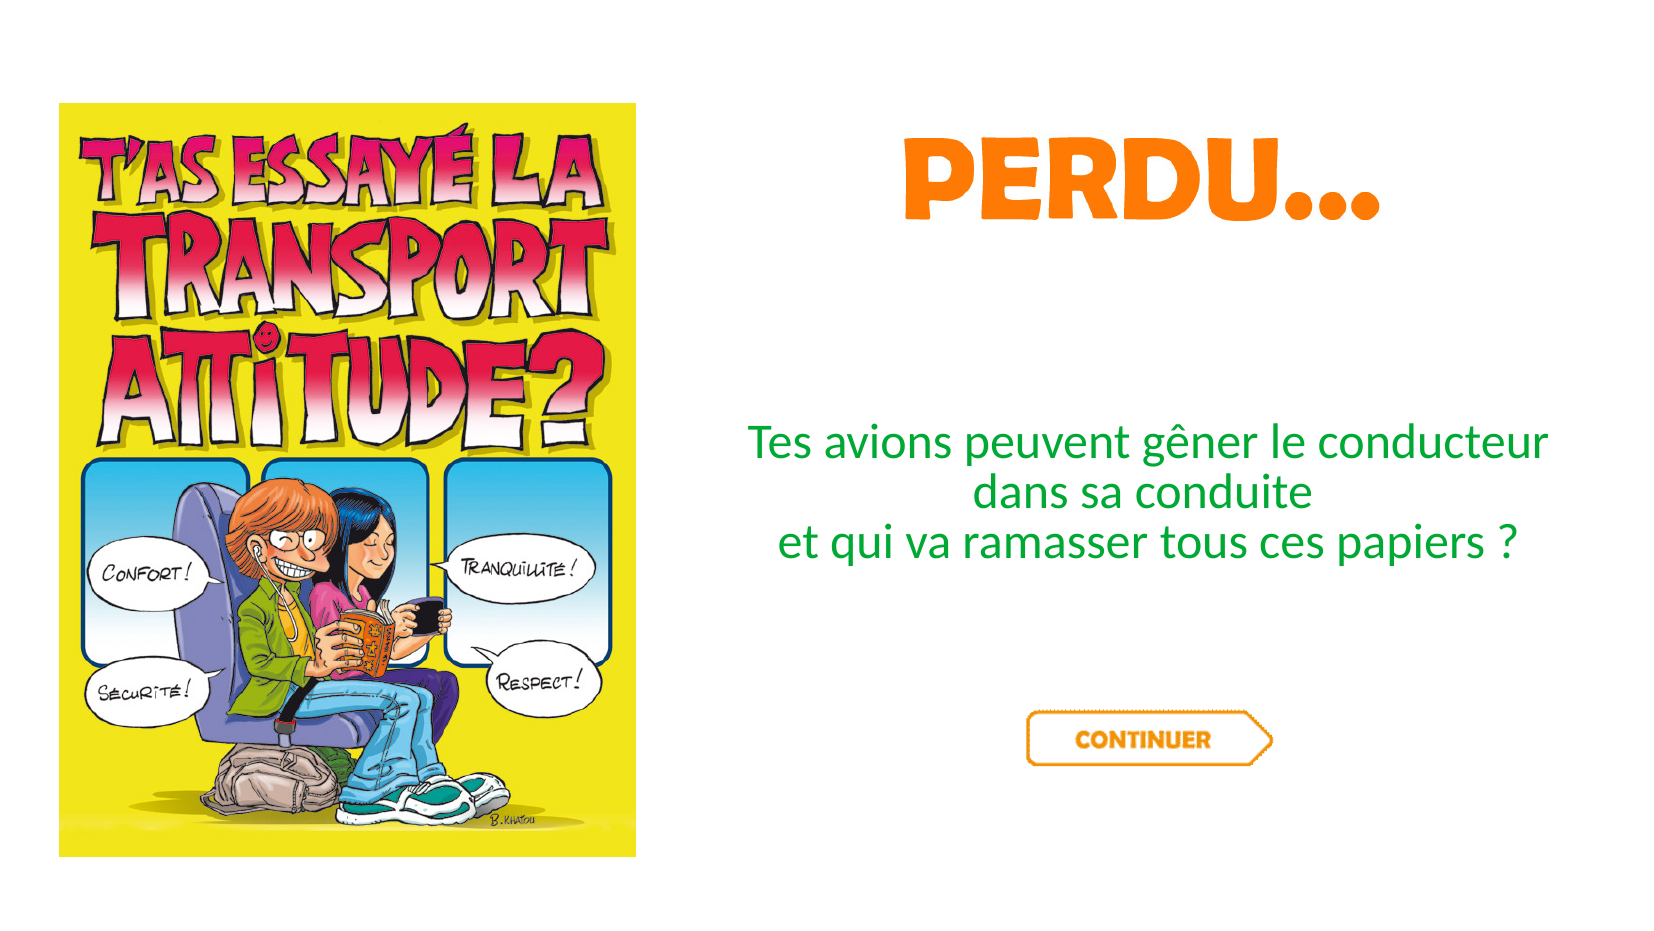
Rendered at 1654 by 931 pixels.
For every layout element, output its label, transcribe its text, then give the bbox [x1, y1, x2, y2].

text_box Tes avions peuvent gêner le conducteur dans sa conduite et qui va ramasser tous ces papiers ? [696, 413, 1601, 650]
picture [1025, 708, 1276, 769]
picture [59, 103, 636, 857]
picture [874, 88, 1420, 254]
